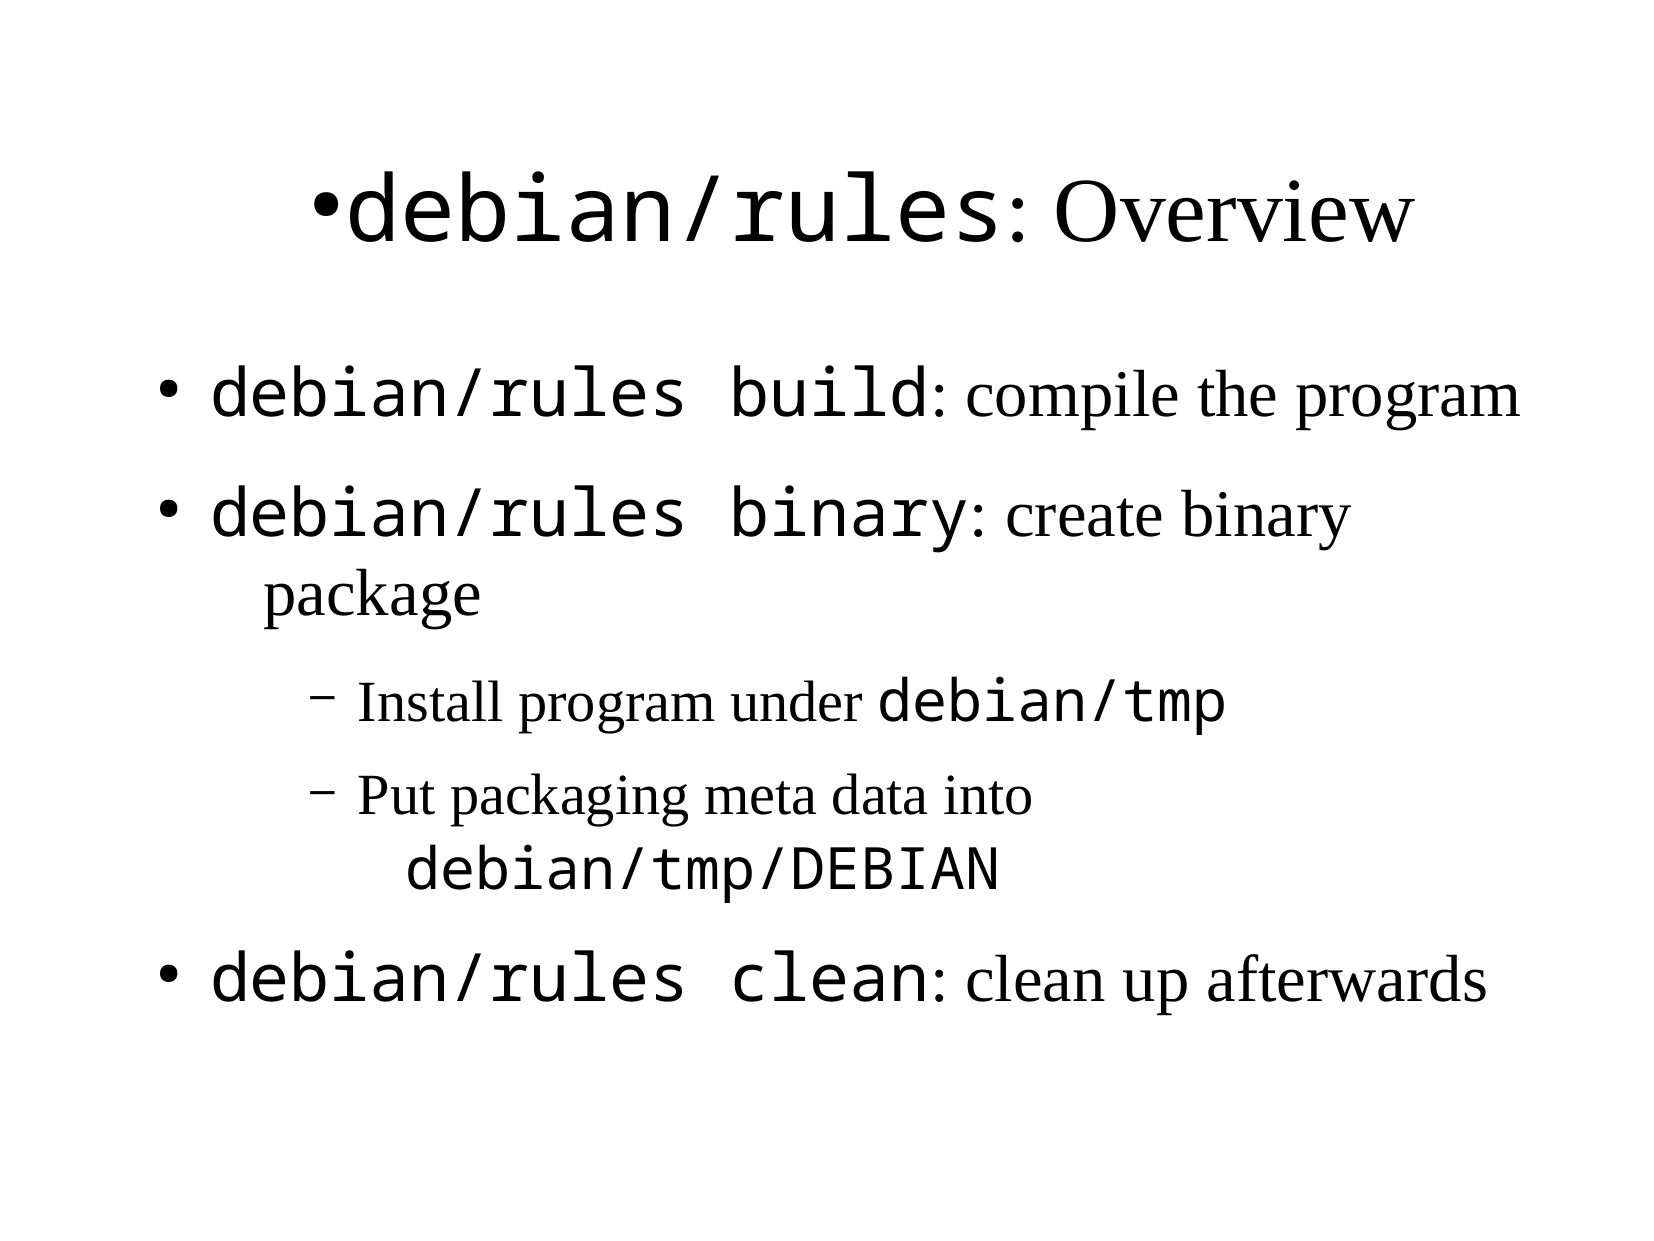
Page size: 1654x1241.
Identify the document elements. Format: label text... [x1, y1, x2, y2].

list debian/rules build: compile the program debian/rules binary: create binary package Install program under debian/tmp Put packaging meta data into debian/tmp/DEBIAN debian/rules clean: clean up afterwards [121, 344, 1534, 1144]
title debian/rules: Overview [121, 102, 1534, 311]
